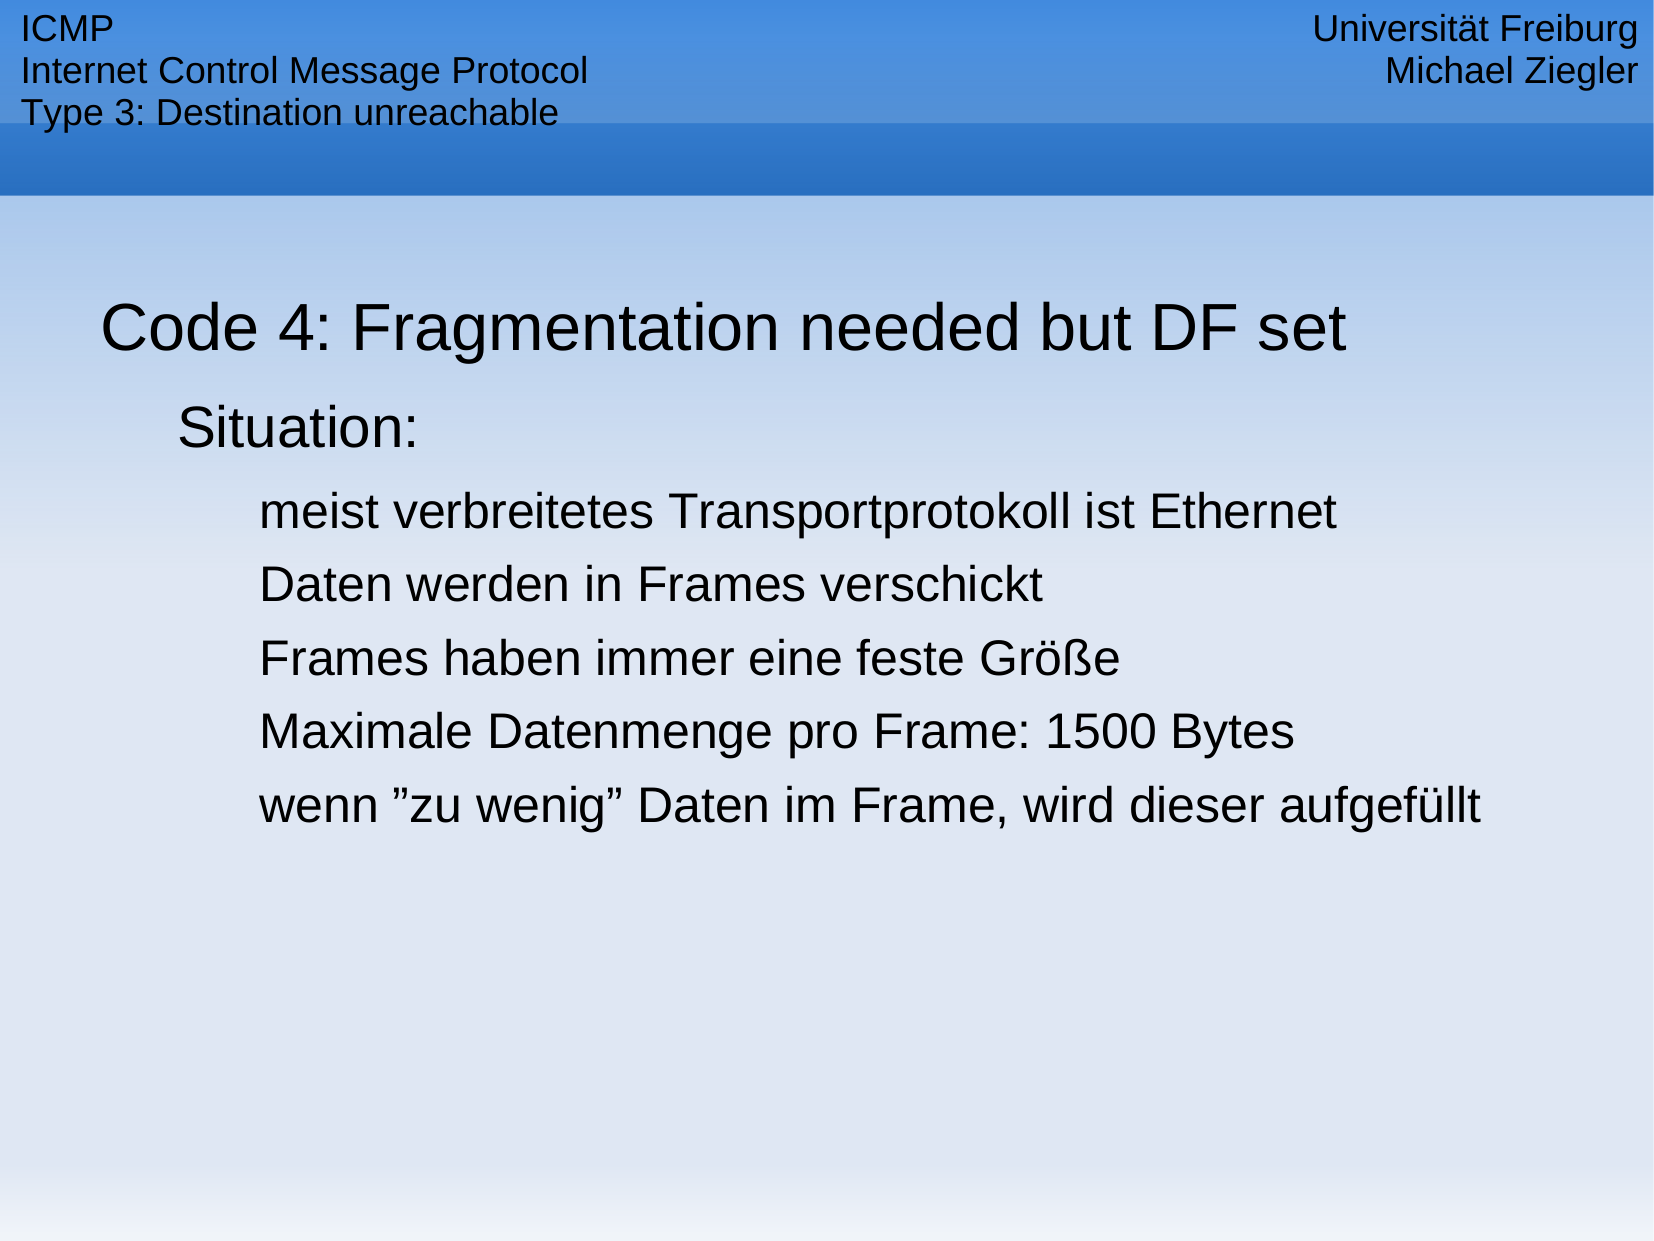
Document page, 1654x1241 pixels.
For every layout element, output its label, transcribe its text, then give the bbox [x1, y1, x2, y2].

list Code 4: Fragmentation needed but DF set Situation: meist verbreitetes Transportprotokoll ist Ethernet Daten werden in Frames verschickt Frames haben immer eine feste Größe Maximale Datenmenge pro Frame: 1500 Bytes wenn ”zu wenig” Daten im Frame, wird dieser aufgefüllt [82, 290, 1571, 1109]
text_box ICMP Internet Control Message Protocol Type 3: Destination unreachable [5, 0, 715, 183]
text_box Universität Freiburg Michael Ziegler [1210, 0, 1654, 183]
picture [0, 0, 1654, 1241]
